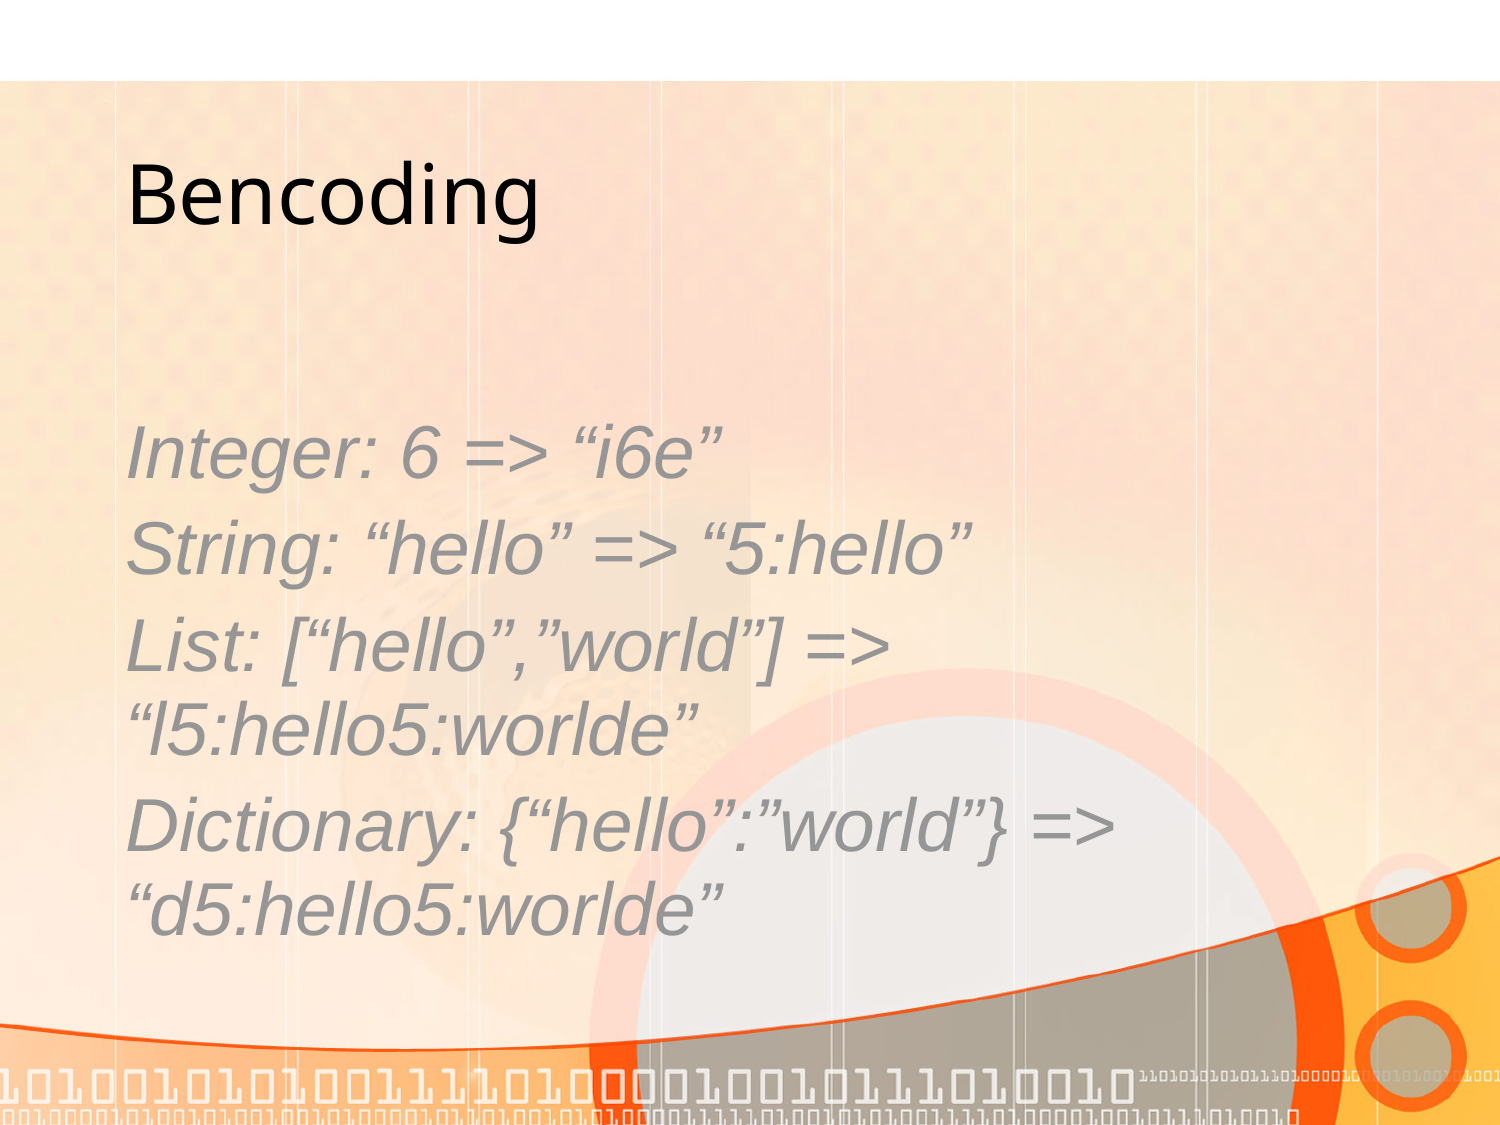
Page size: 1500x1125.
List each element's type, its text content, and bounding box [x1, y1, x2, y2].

subtitle Integer: 6 => “i6e” String: “hello” => “5:hello” List: [“hello”,”world”] => “l5:hello5:worlde” Dictionary: {“hello”:”world”} => “d5:hello5:worlde” [125, 363, 1388, 999]
picture [0, 0, 1500, 1125]
title Bencoding [125, 84, 1388, 300]
